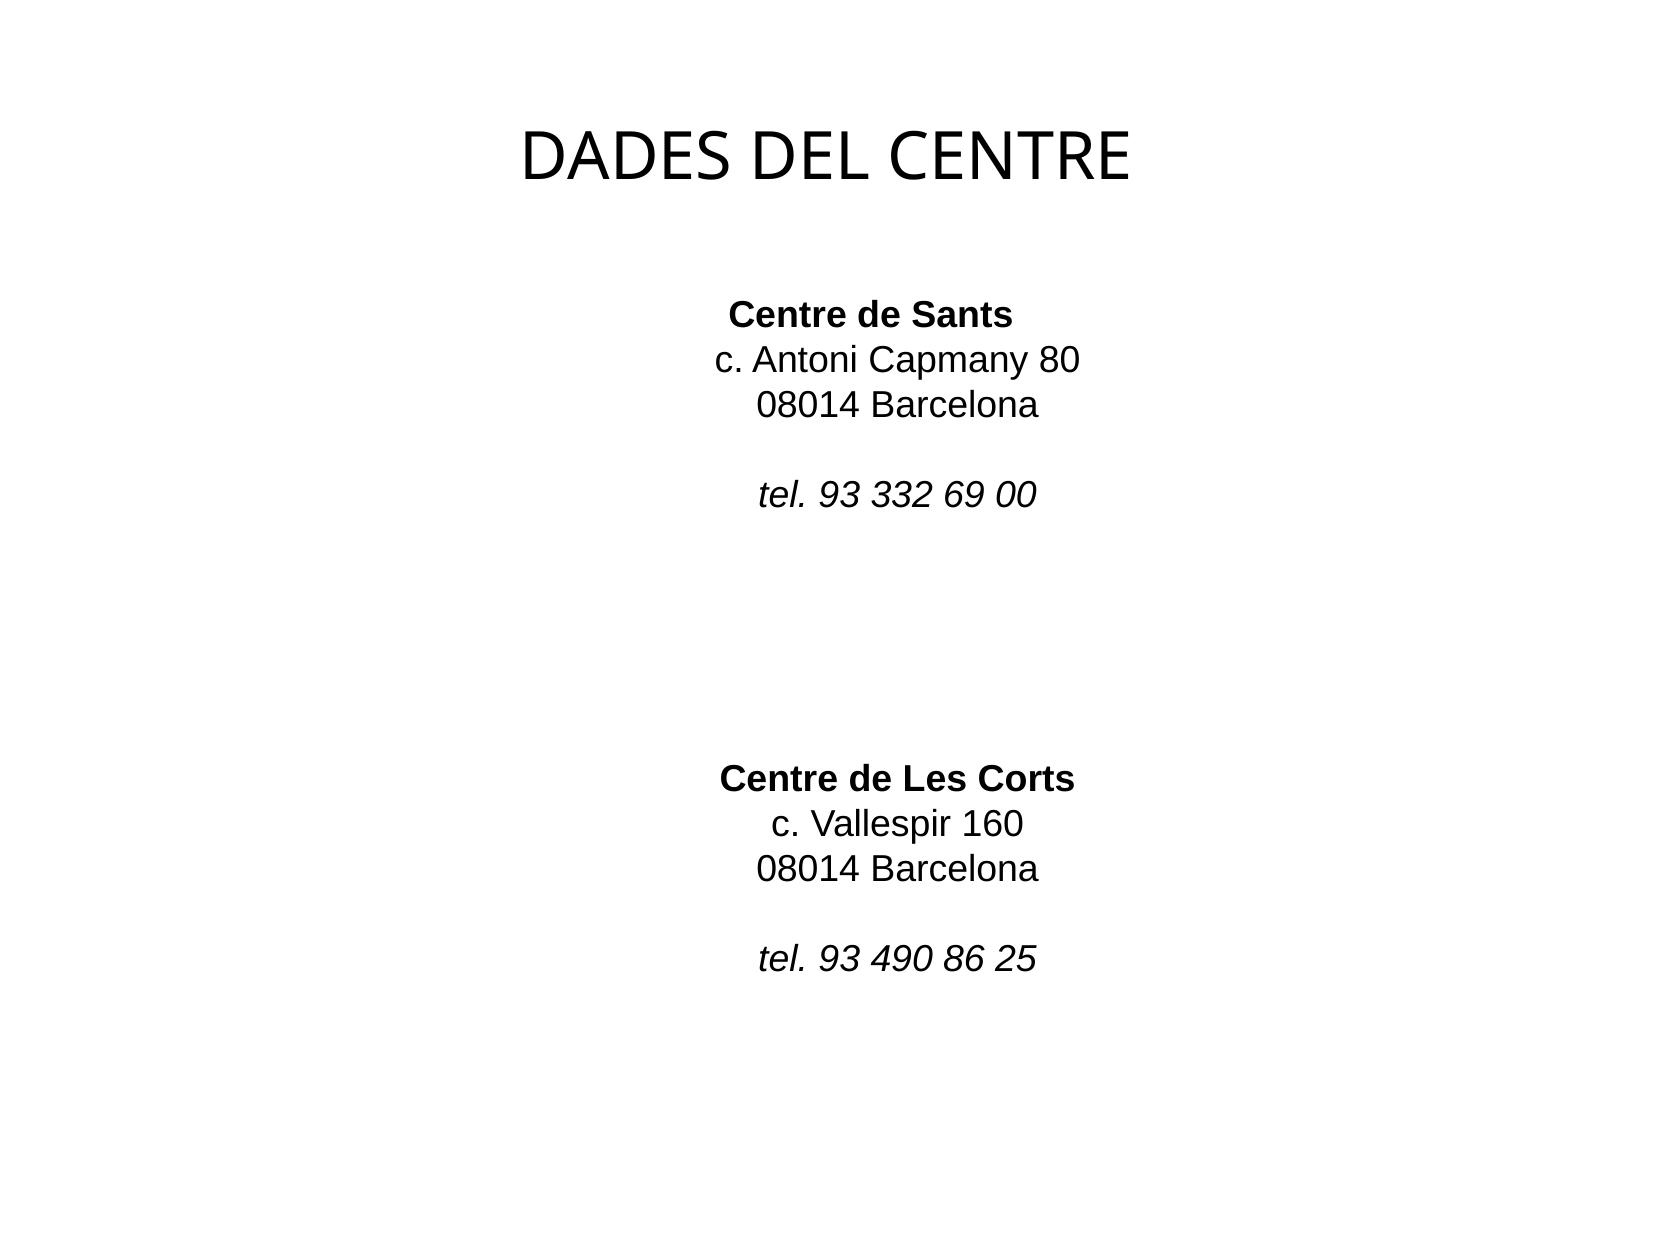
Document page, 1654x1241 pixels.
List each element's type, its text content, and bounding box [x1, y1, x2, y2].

list Centre de Sants c. Antoni Capmany 80 08014 Barcelona tel. 93 332 69 00 Centre de Les Corts c. Vallespir 160 08014 Barcelona tel. 93 490 86 25 [82, 290, 1571, 1109]
title DADES DEL CENTRE [82, 49, 1571, 257]
